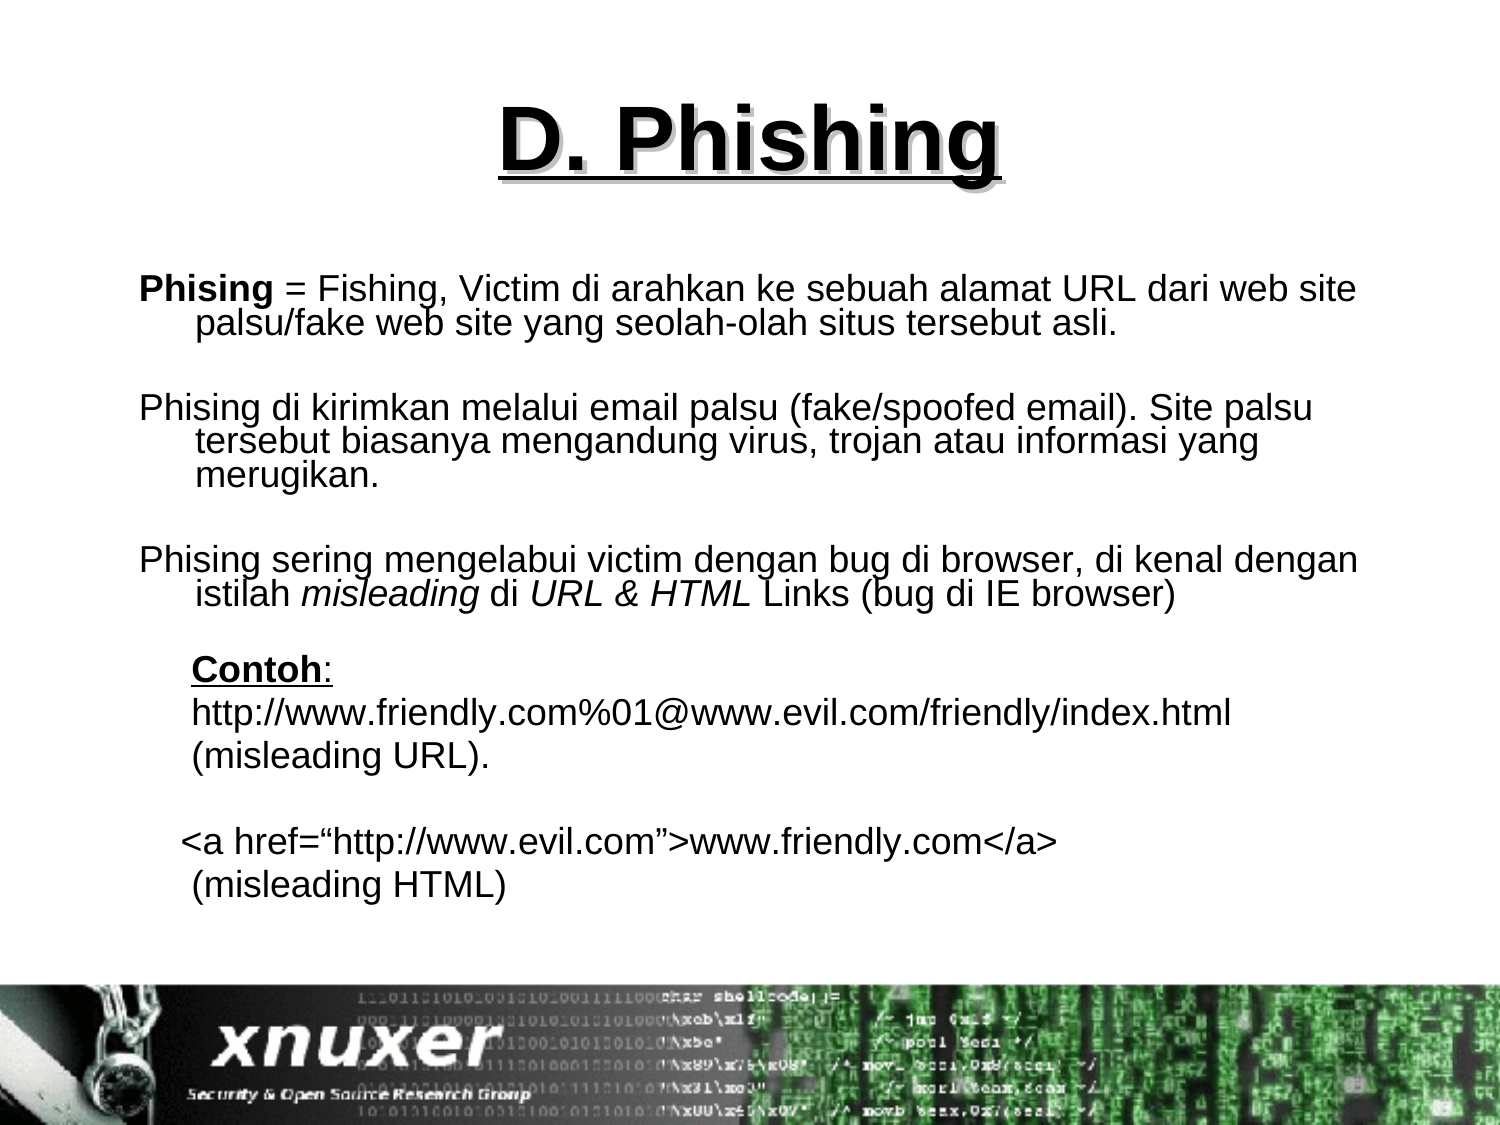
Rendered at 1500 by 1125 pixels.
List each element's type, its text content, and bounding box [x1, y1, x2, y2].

title D. Phishing [75, 45, 1426, 233]
list Phising = Fishing, Victim di arahkan ke sebuah alamat URL dari web site palsu/fake web site yang seolah-olah situs tersebut asli. Phising di kirimkan melalui email palsu (fake/spoofed email). Site palsu tersebut biasanya mengandung virus, trojan atau informasi yang merugikan. Phising sering mengelabui victim dengan bug di browser, di kenal dengan istilah misleading di URL & HTML Links (bug di IE browser) Contoh: http://www.friendly.com%01@www.evil.com/friendly/index.html (misleading URL). <a href=“http://www.evil.com”>www.friendly.com</a> (misleading HTML) [123, 267, 1412, 988]
picture [0, 0, 1500, 1125]
